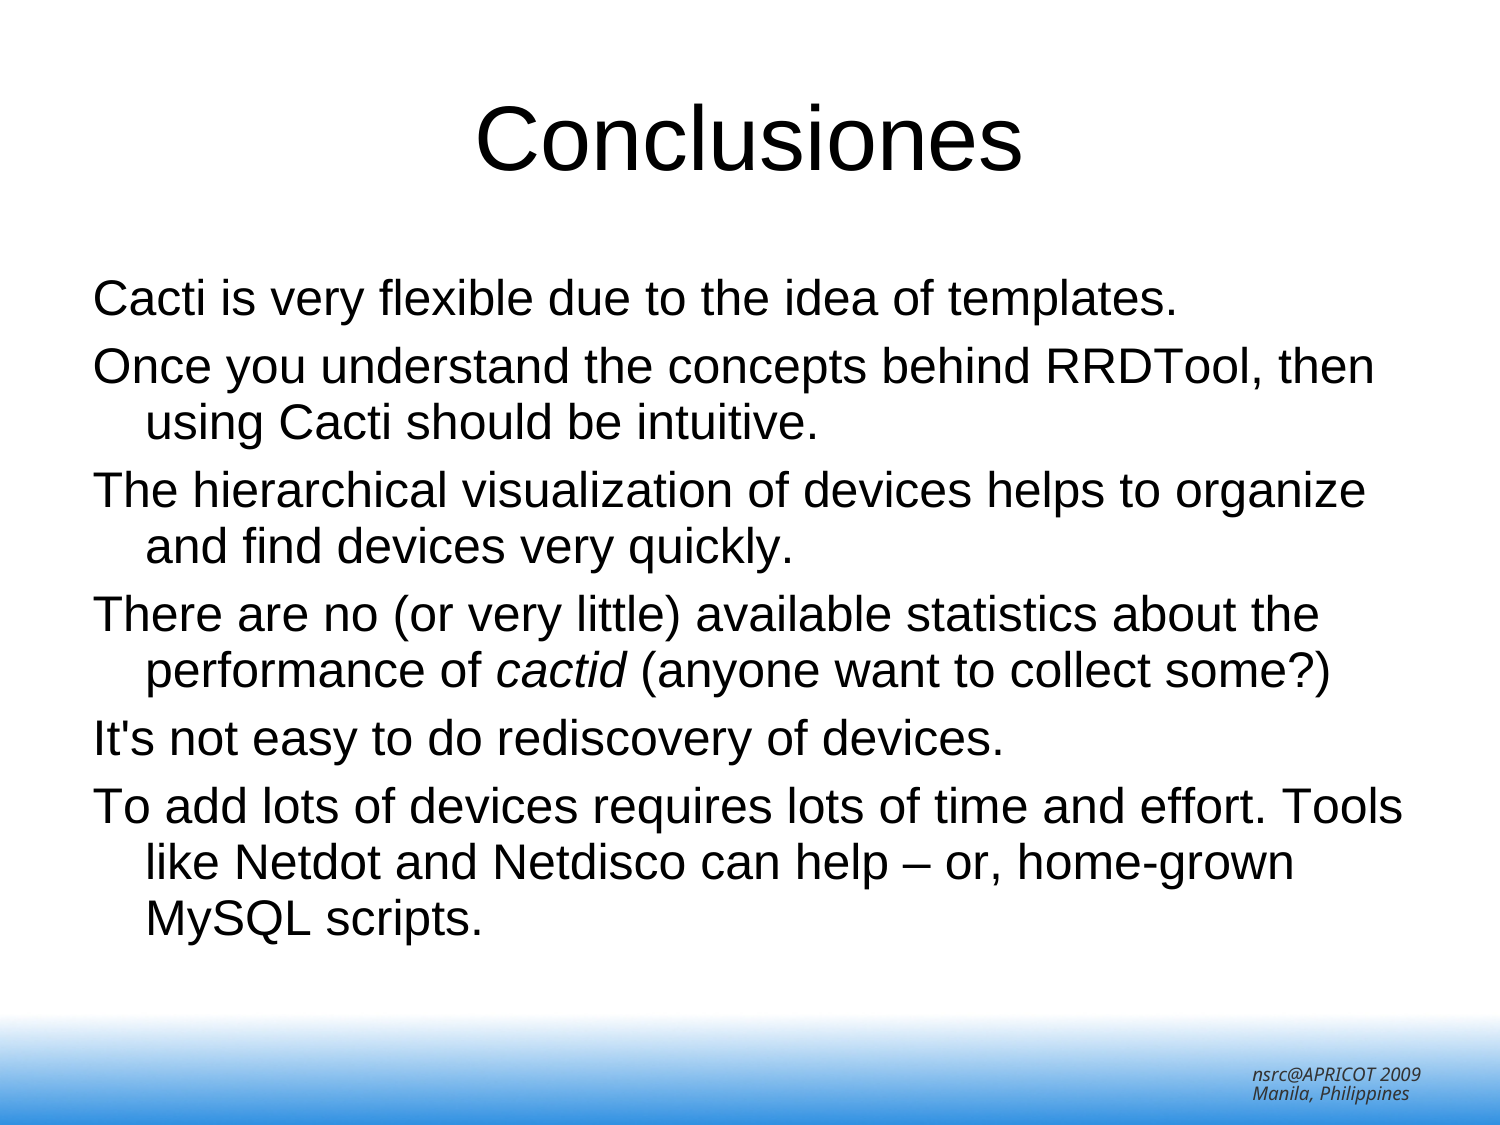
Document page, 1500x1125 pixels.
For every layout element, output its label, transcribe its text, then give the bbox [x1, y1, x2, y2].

title Conclusiones [75, 45, 1426, 233]
picture [0, 1012, 1500, 1125]
list Cacti is very flexible due to the idea of templates. Once you understand the concepts behind RRDTool, then using Cacti should be intuitive. The hierarchical visualization of devices helps to organize and find devices very quickly. There are no (or very little) available statistics about the performance of cactid (anyone want to collect some?) It's not easy to do rediscovery of devices. To add lots of devices requires lots of time and effort. Tools like Netdot and Netdisco can help – or, home-grown MySQL scripts. [75, 262, 1426, 1006]
